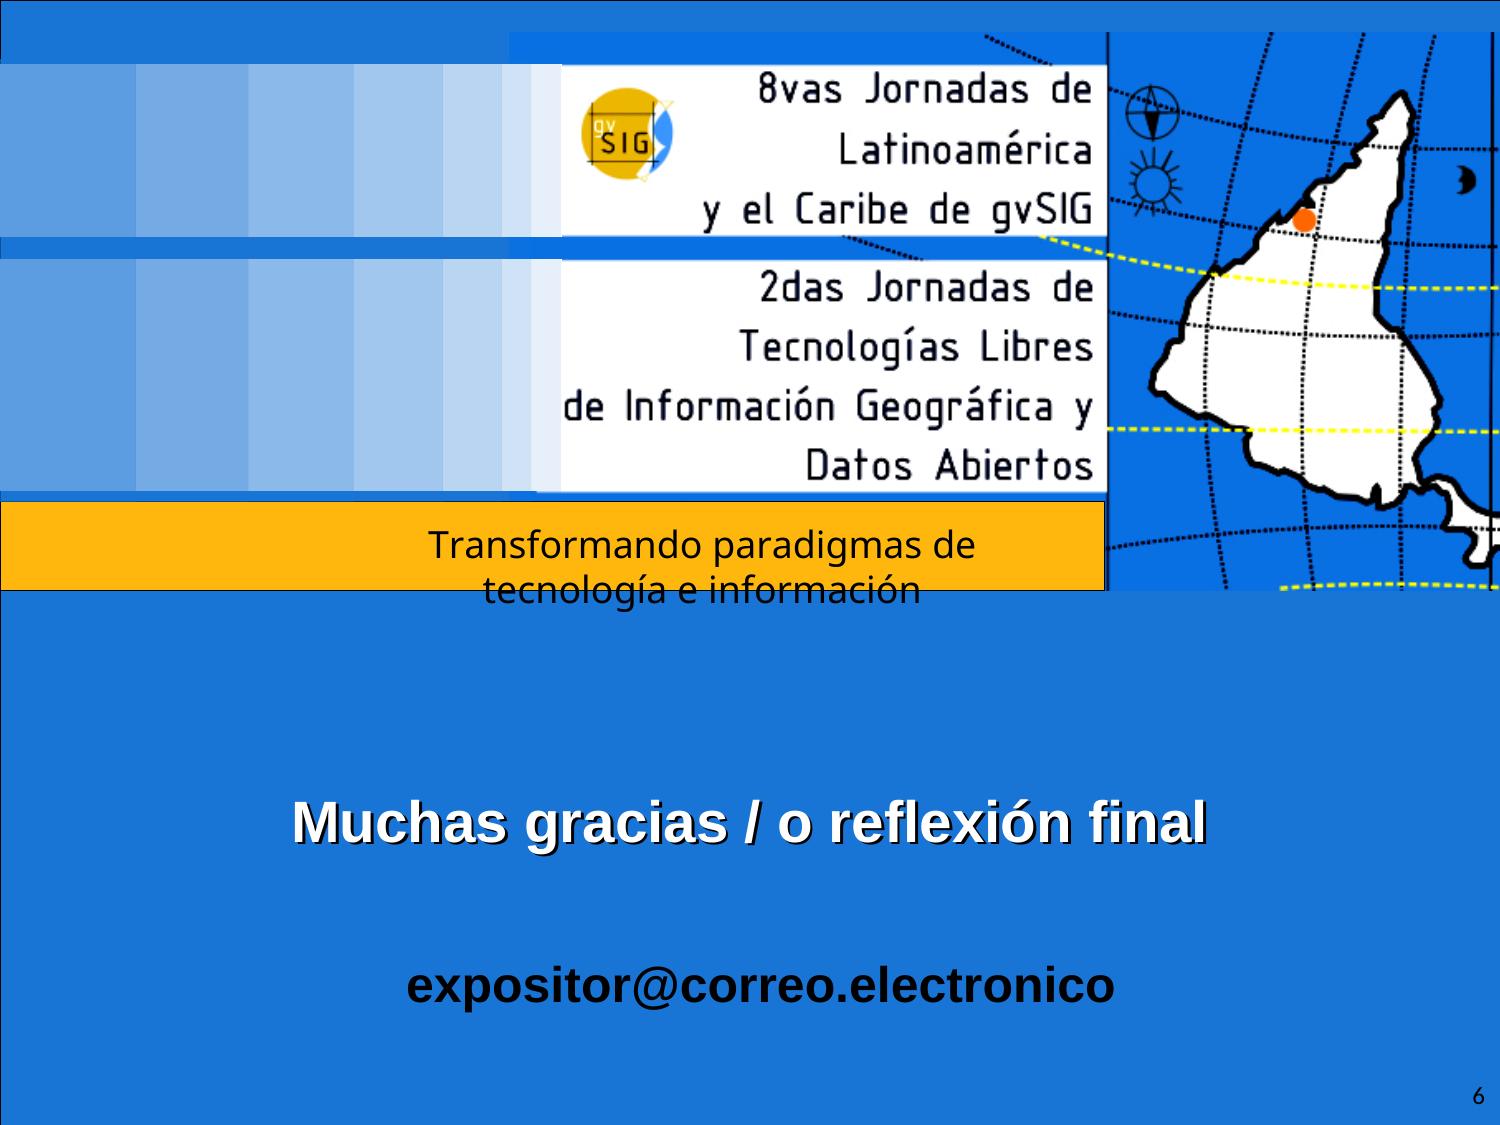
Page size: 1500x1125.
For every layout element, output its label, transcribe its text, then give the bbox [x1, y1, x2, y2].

picture [509, 32, 1500, 591]
text_box expositor@correo.electronico [236, 944, 1287, 1058]
text_box <número> [1149, 1065, 1500, 1125]
title Muchas gracias / o reflexión final [112, 708, 1388, 929]
